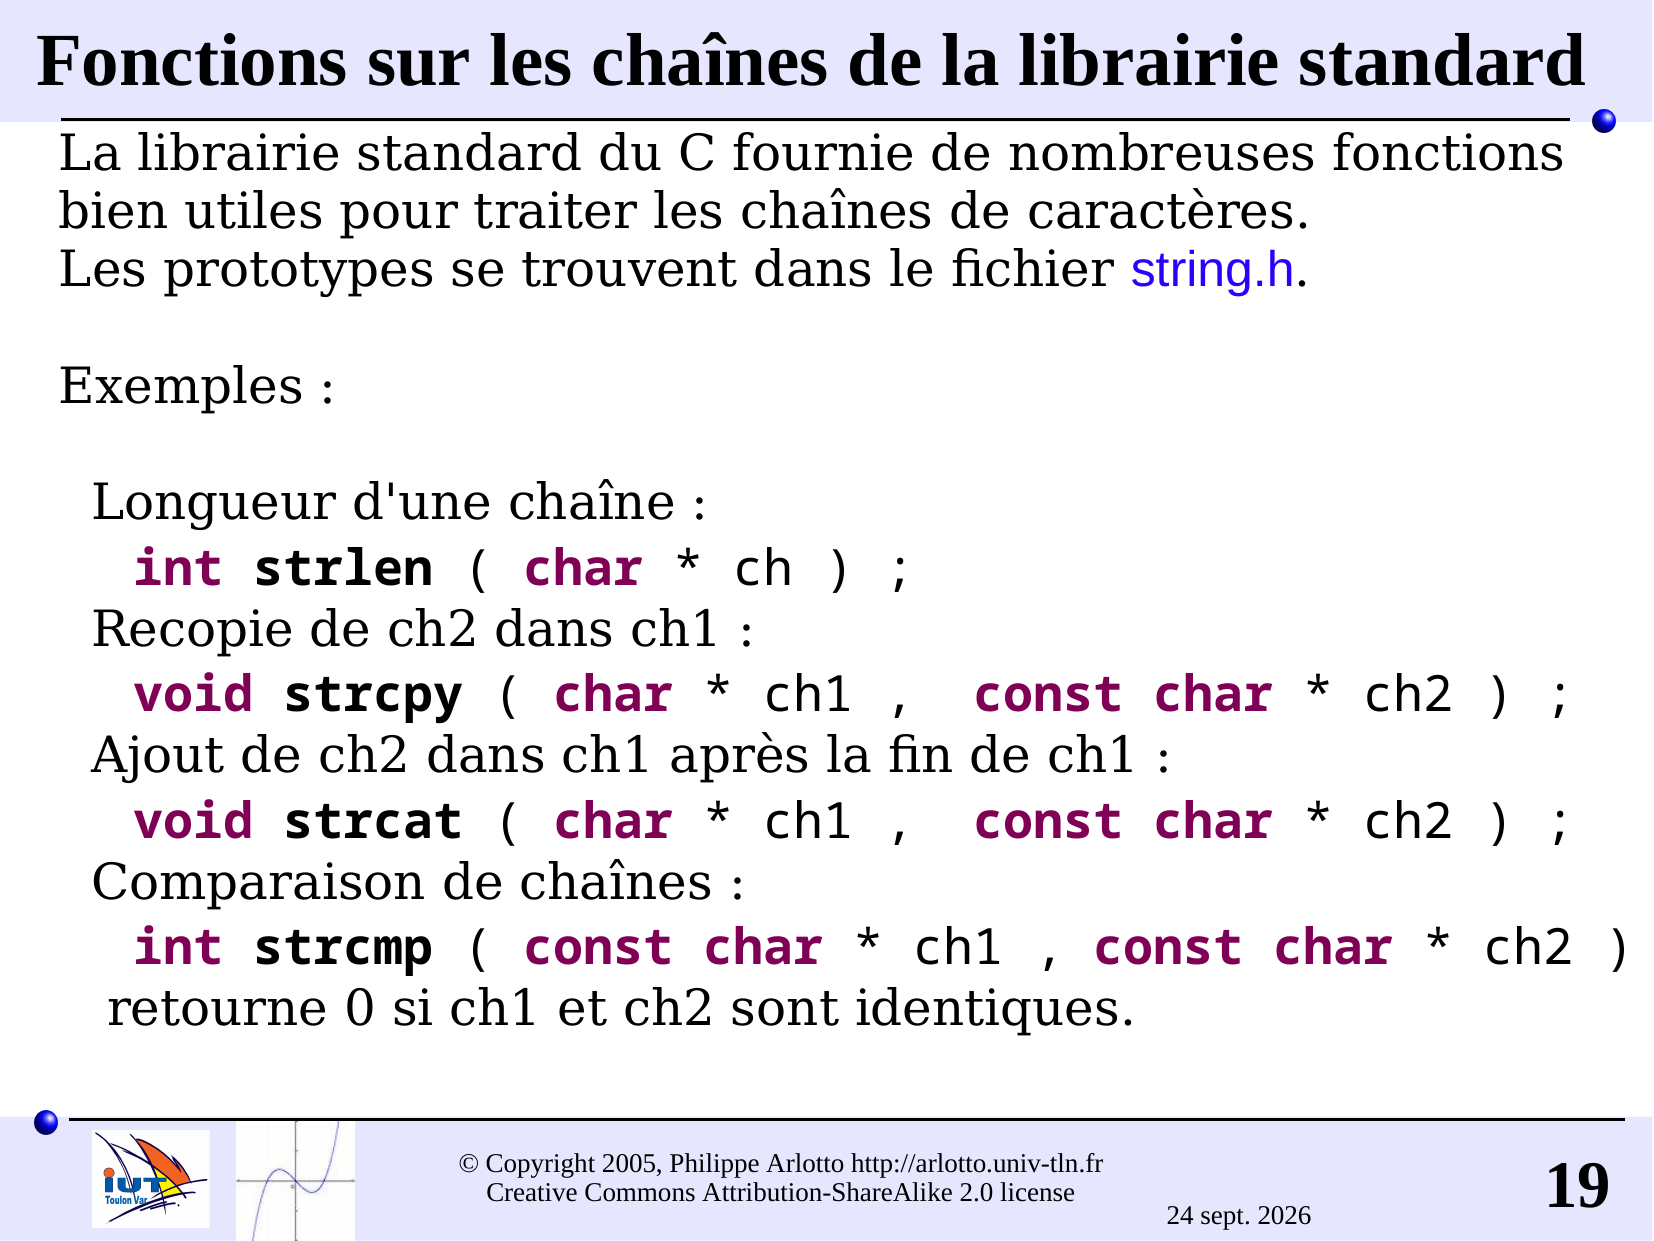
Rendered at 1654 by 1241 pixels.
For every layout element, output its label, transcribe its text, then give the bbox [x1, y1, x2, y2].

title Fonctions sur les chaînes de la librairie standard [0, 11, 1625, 110]
text_box La librairie standard du C fournie de nombreuses fonctions bien utiles pour traiter les chaînes de caractères. Les prototypes se trouvent dans le fichier string.h. Exemples : Longueur d'une chaîne : int strlen ( char * ch ) ; Recopie de ch2 dans ch1 : void strcpy ( char * ch1 , const char * ch2 ) ; Ajout de ch2 dans ch1 après la fin de ch1 : void strcat ( char * ch1 , const char * ch2 ) ; Comparaison de chaînes : int strcmp ( const char * ch1 , const char * ch2 ) ; retourne 0 si ch1 et ch2 sont identiques. [59, 124, 1653, 1114]
picture [236, 1121, 355, 1241]
